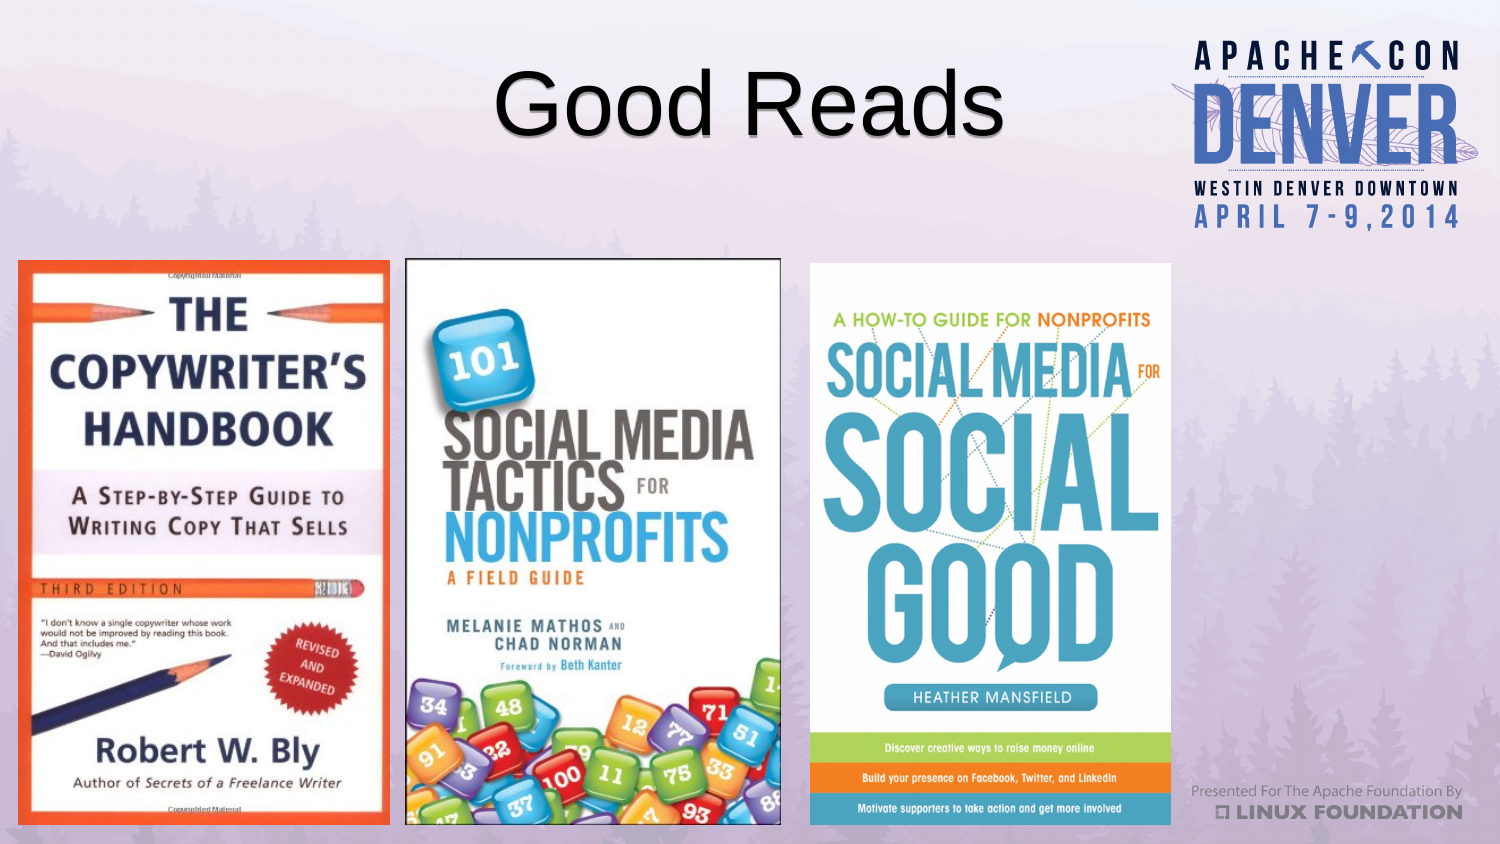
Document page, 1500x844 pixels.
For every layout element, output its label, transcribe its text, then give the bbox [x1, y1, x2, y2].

picture [0, 0, 1500, 844]
title Good Reads [75, 33, 1425, 175]
